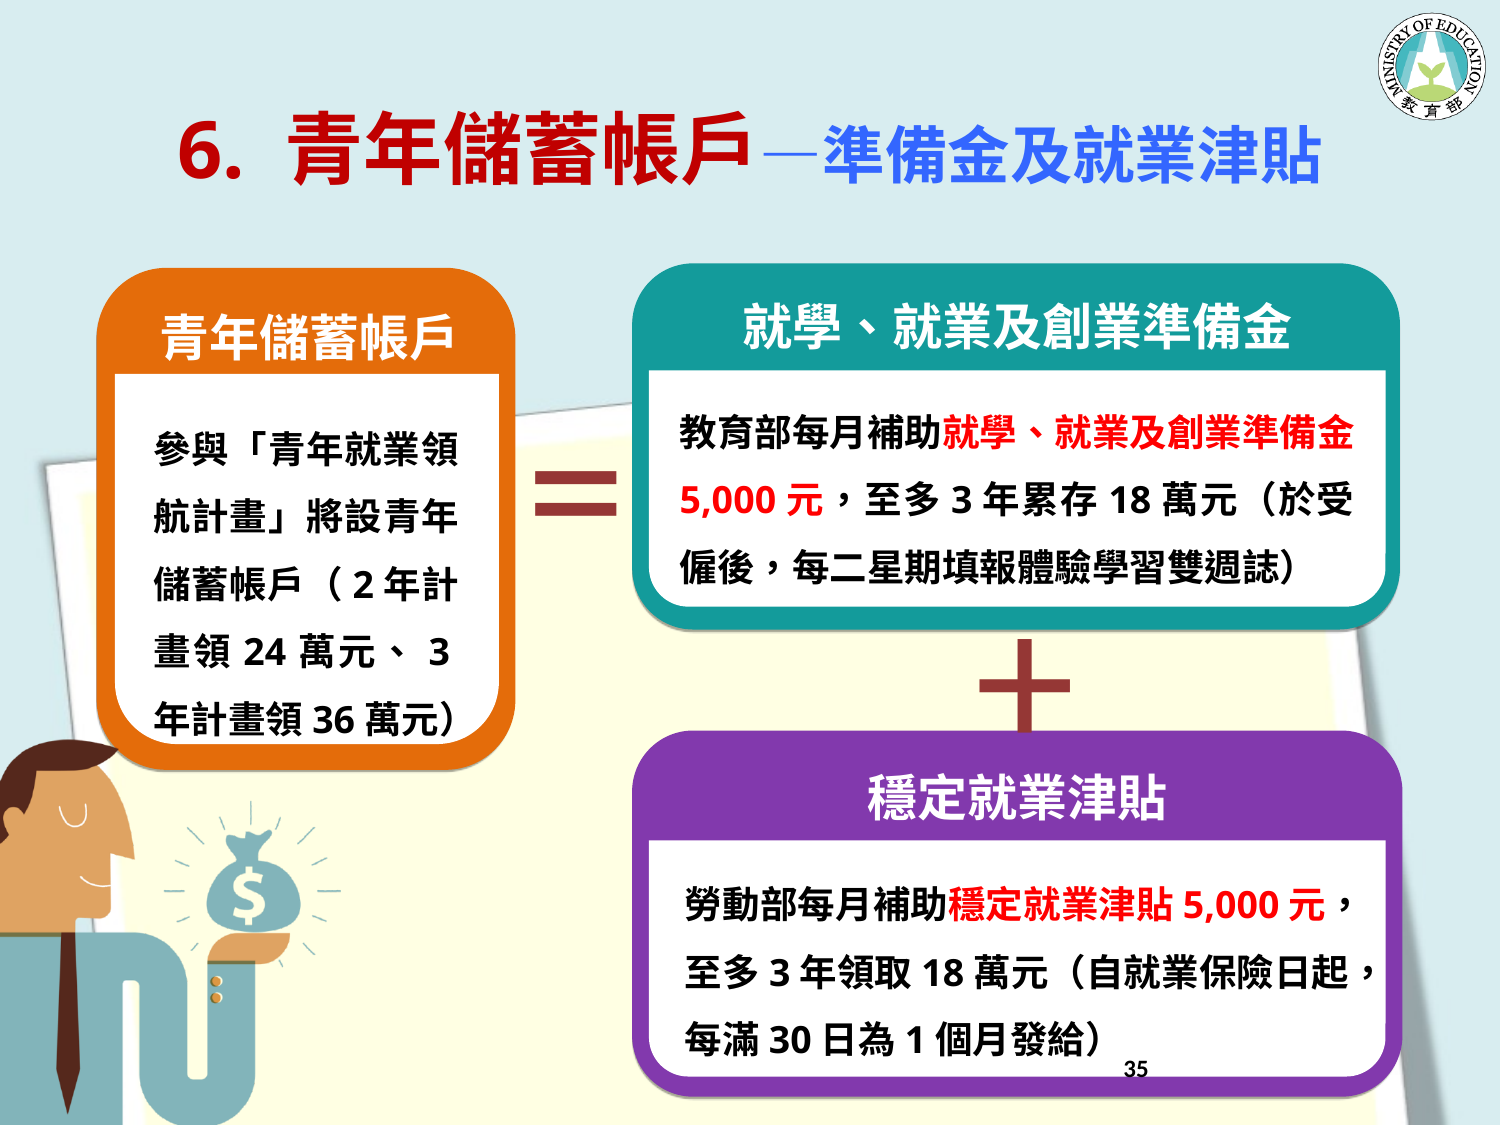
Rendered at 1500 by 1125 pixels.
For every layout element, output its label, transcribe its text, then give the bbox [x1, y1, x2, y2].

text_box 35 [1108, 1037, 1459, 1098]
text_box 勞動部每月補助穩定就業津貼5,000元，至多3年領取18萬元（自就業保險日起，每滿30日為1個月發給） [662, 841, 1372, 1079]
text_box [340, 720, 348, 729]
text_box [300, 709, 326, 727]
text_box 就學、就業及創業準備金 [657, 276, 1377, 363]
text_box [327, 709, 338, 727]
text_box [219, 709, 284, 727]
text_box [632, 730, 1403, 1097]
text_box 教育部每月補助就學、就業及創業準備金5,000元，至多3年累存18萬元（於受僱後，每二星期填報體驗學習雙週誌） [662, 370, 1372, 605]
picture [1374, 10, 1488, 123]
text_box [135, 267, 477, 275]
text_box = [511, 350, 574, 608]
text_box 6. 青年儲蓄帳戶—準備金及就業津貼 [0, 92, 1500, 181]
text_box [176, 709, 214, 727]
text_box + [960, 542, 1023, 800]
text_box 參與「青年就業領航計畫」將設青年儲蓄帳戶（2年計畫領24萬元、3年計畫領36萬元） [128, 395, 484, 709]
text_box [161, 710, 171, 714]
text_box 青年儲蓄帳戶 [124, 275, 495, 373]
picture [0, 727, 341, 1125]
text_box [96, 282, 516, 770]
text_box [632, 263, 1400, 630]
text_box 穩定就業津貼 [657, 746, 1377, 834]
